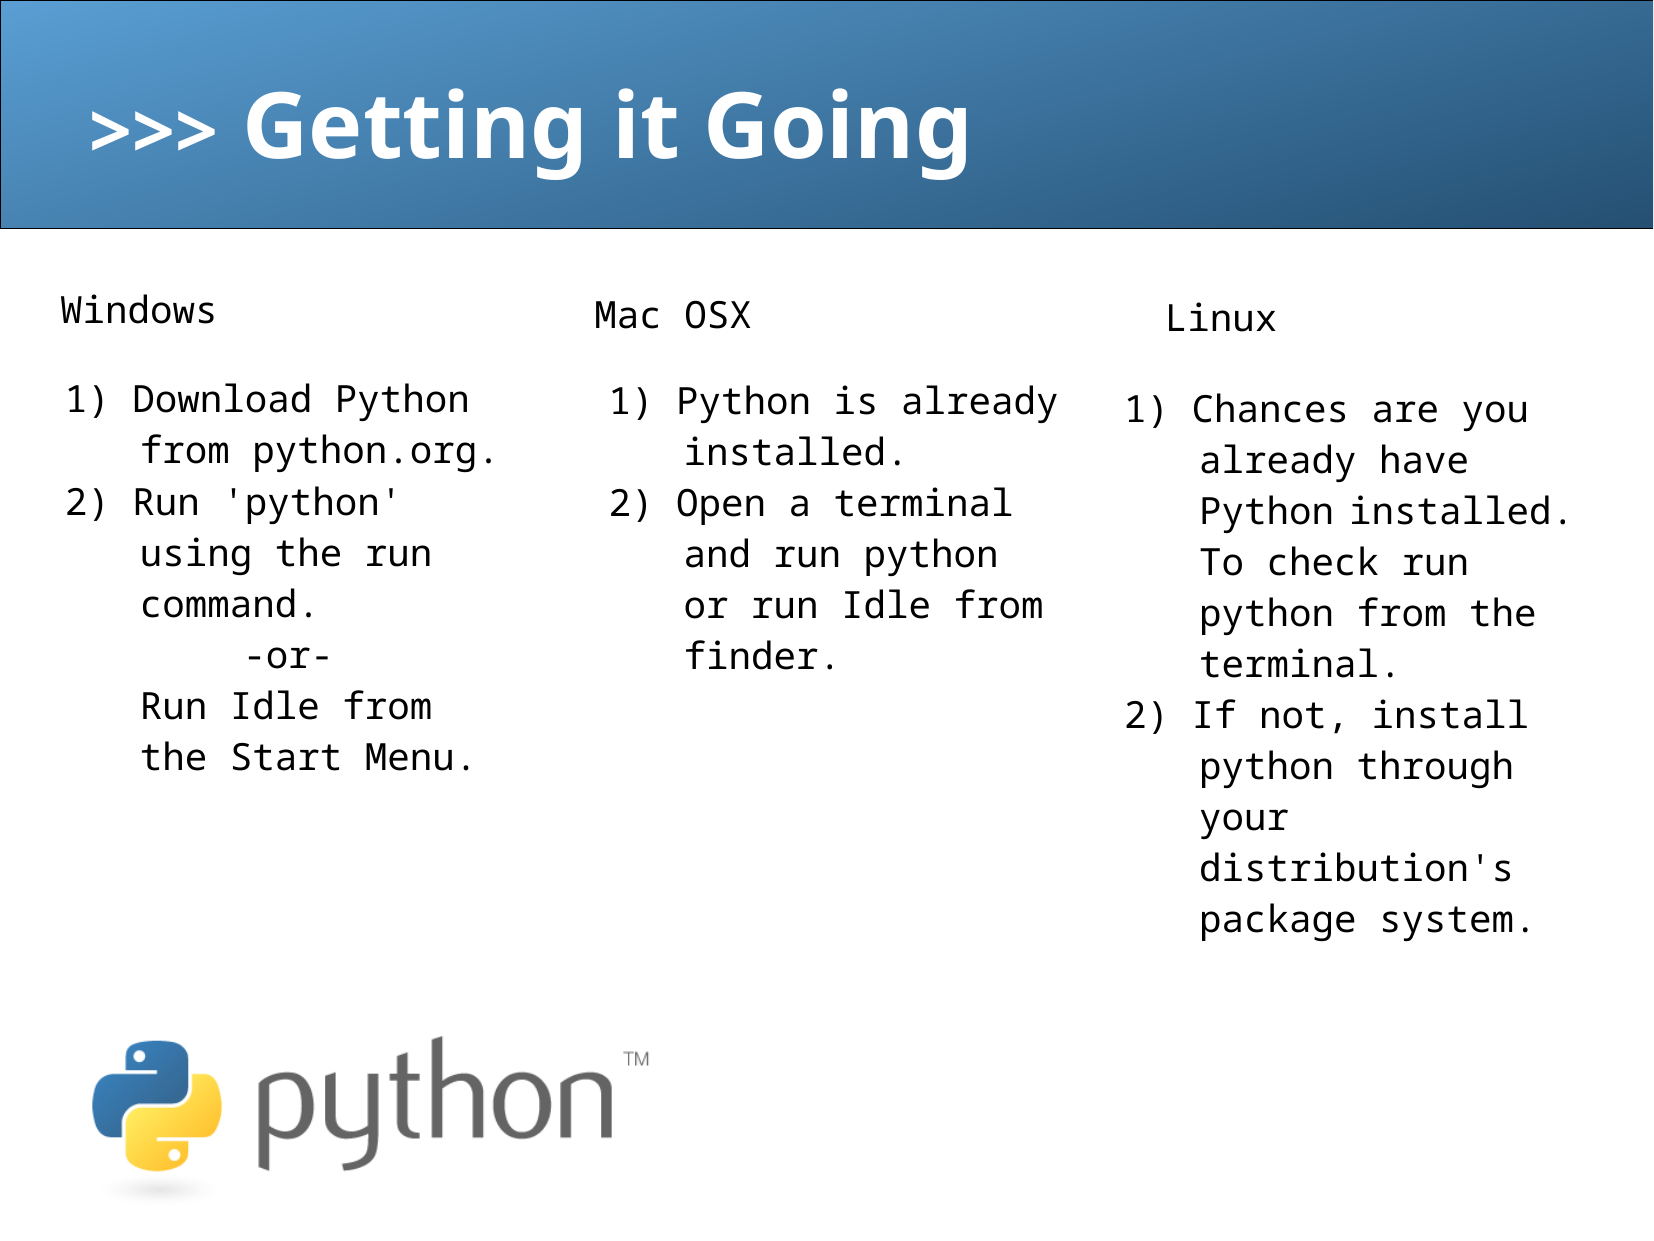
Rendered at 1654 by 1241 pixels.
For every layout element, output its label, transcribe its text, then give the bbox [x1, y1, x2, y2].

text_box 1) Chances are you already have Python installed. To check run python from the terminal. 2) If not, install python through your distribution's package system. [1109, 374, 1610, 866]
text_box >>> Getting it Going [74, 53, 1575, 181]
text_box [0, 0, 1653, 229]
text_box Linux [1149, 284, 1293, 342]
text_box Mac OSX [579, 281, 1069, 339]
text_box 1) Download Python from python.org. 2) Run 'python' using the run command. -or- Run Idle from the Start Menu. [50, 365, 527, 719]
text_box Windows [45, 276, 519, 334]
picture [0, 1002, 703, 1241]
text_box 1) Python is already installed. 2) Open a terminal and run python or run Idle from finder. [593, 367, 1077, 636]
